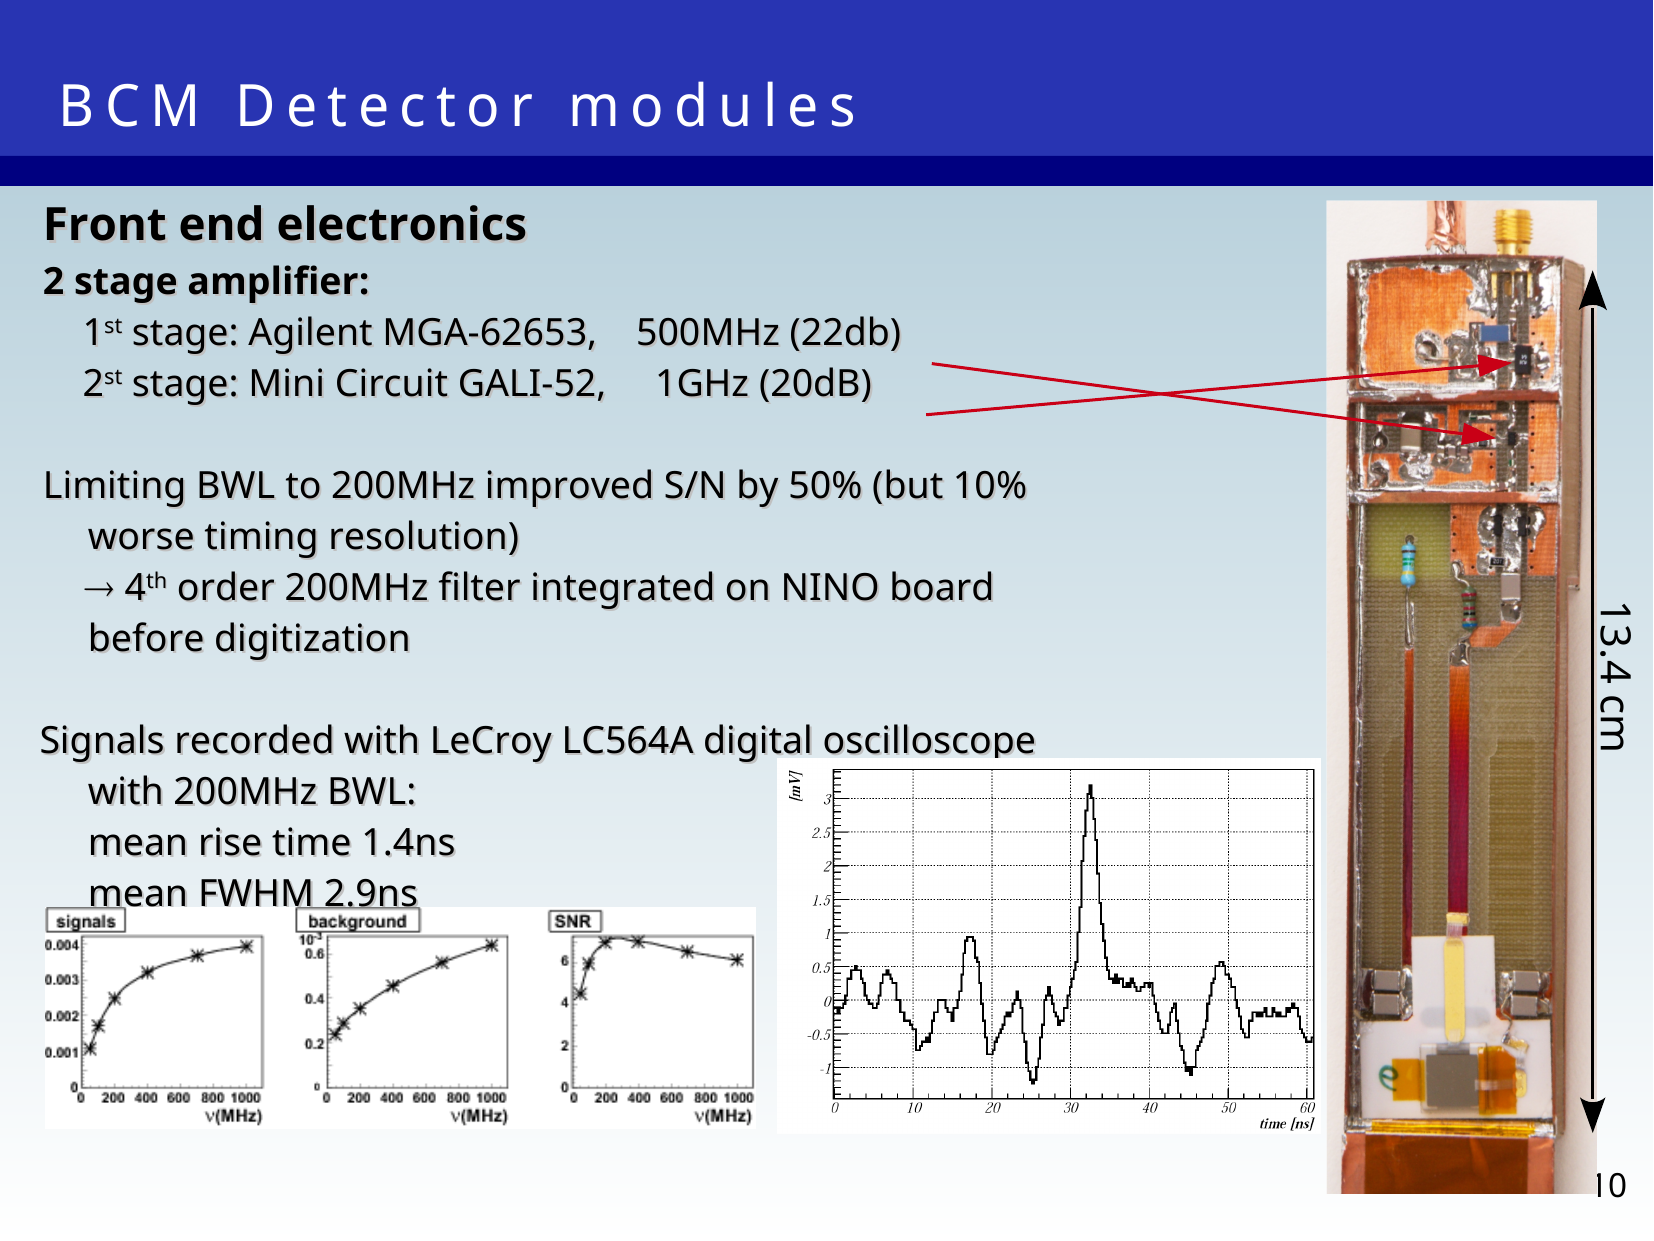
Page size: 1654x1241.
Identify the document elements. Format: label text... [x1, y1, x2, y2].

title BCM Detector modules [58, 29, 1613, 178]
text_box 13.4 cm [1587, 586, 1653, 763]
picture [777, 758, 1321, 1134]
text_box Front end electronics 2 stage amplifier: 1st stage: Agilent MGA-62653, 500MHz (22db) 2st stage: Mini Circuit GALI-52, 1GHz (20dB) Limiting BWL to 200MHz improved S/N by 50% (but 10% worse timing resolution)  4th order 200MHz filter integrated on NINO board before digitization Signals recorded with LeCroy LC564A digital oscilloscope with 200MHz BWL: mean rise time 1.4ns mean FWHM 2.9ns [39, 218, 1110, 987]
picture [45, 907, 756, 1129]
picture [1326, 200, 1597, 1194]
